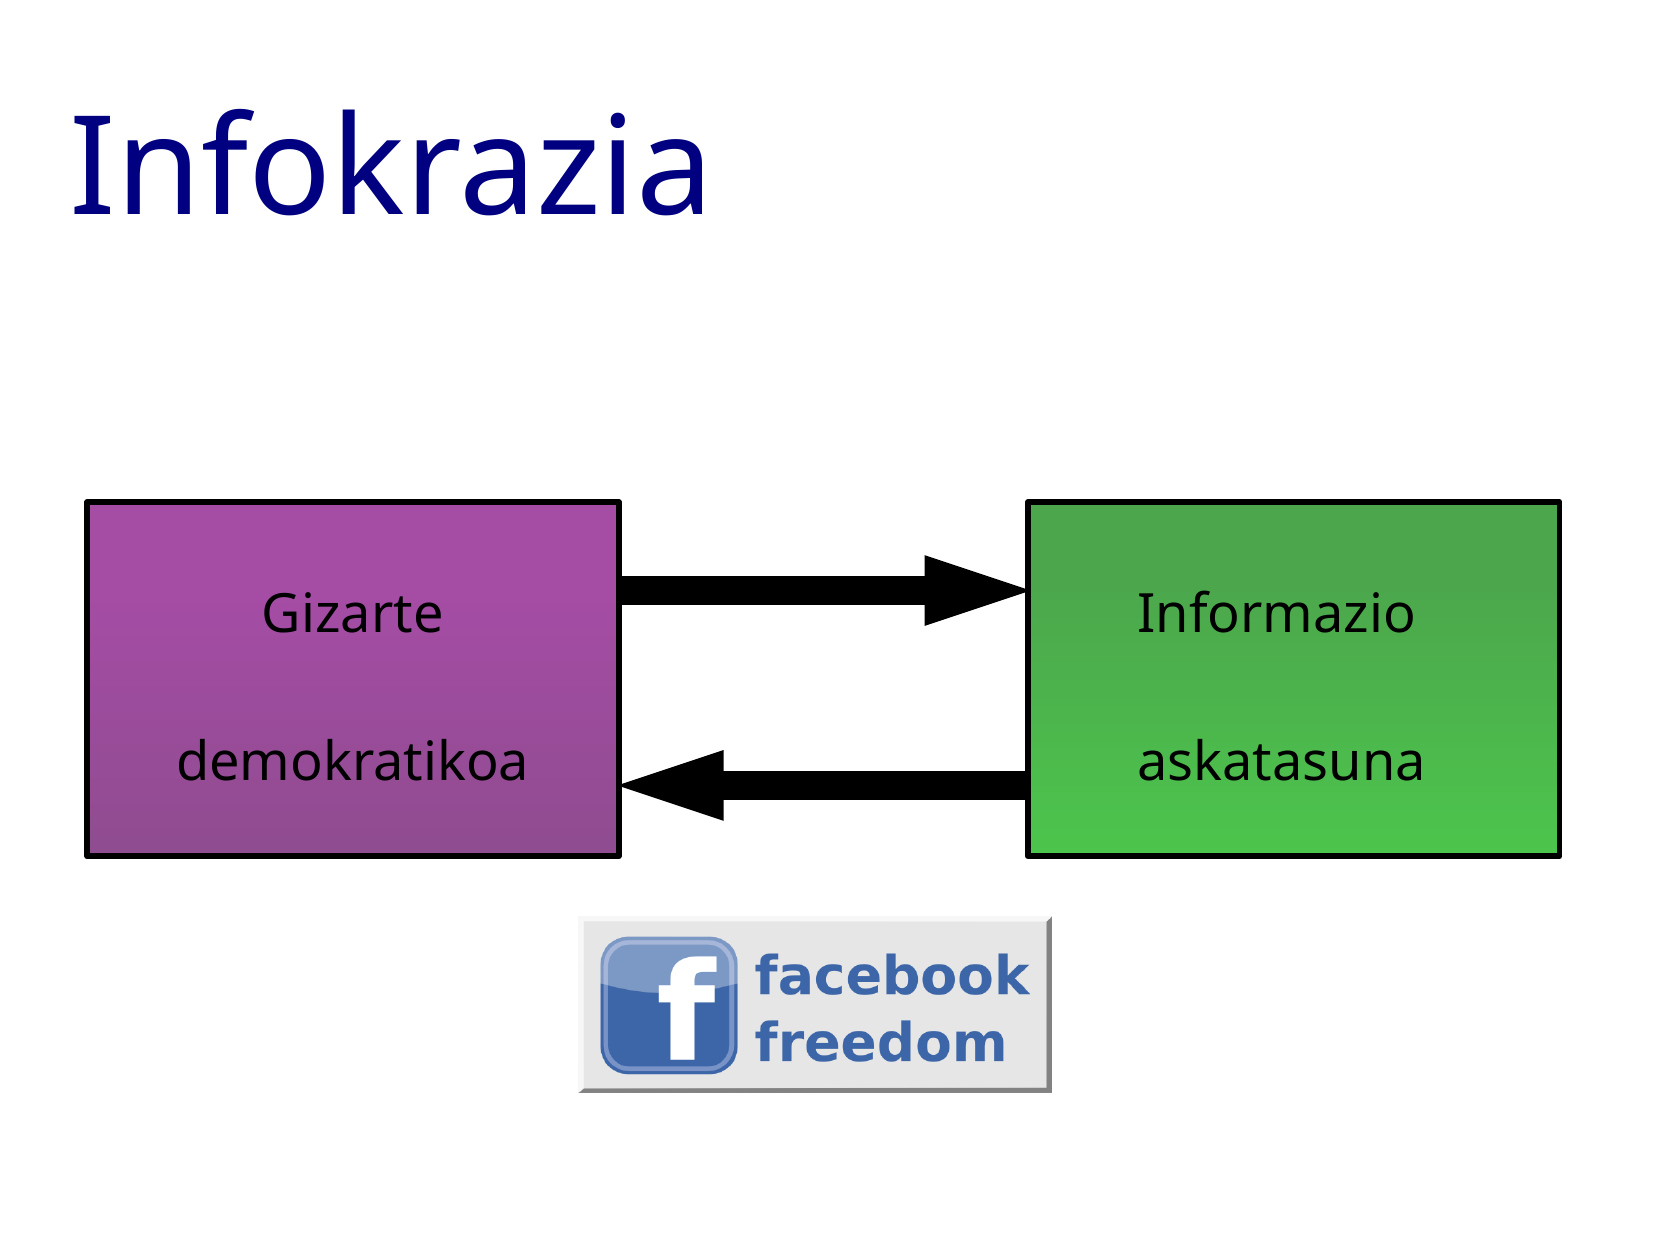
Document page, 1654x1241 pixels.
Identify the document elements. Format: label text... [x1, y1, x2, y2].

picture [578, 916, 1052, 1093]
text_box Gizarte demokratikoa [87, 567, 619, 793]
text_box [87, 501, 619, 567]
text_box Infokrazia [55, 59, 844, 237]
text_box [87, 793, 619, 857]
text_box Informazio askatasuna [1122, 566, 1489, 793]
text_box [1027, 501, 1560, 857]
